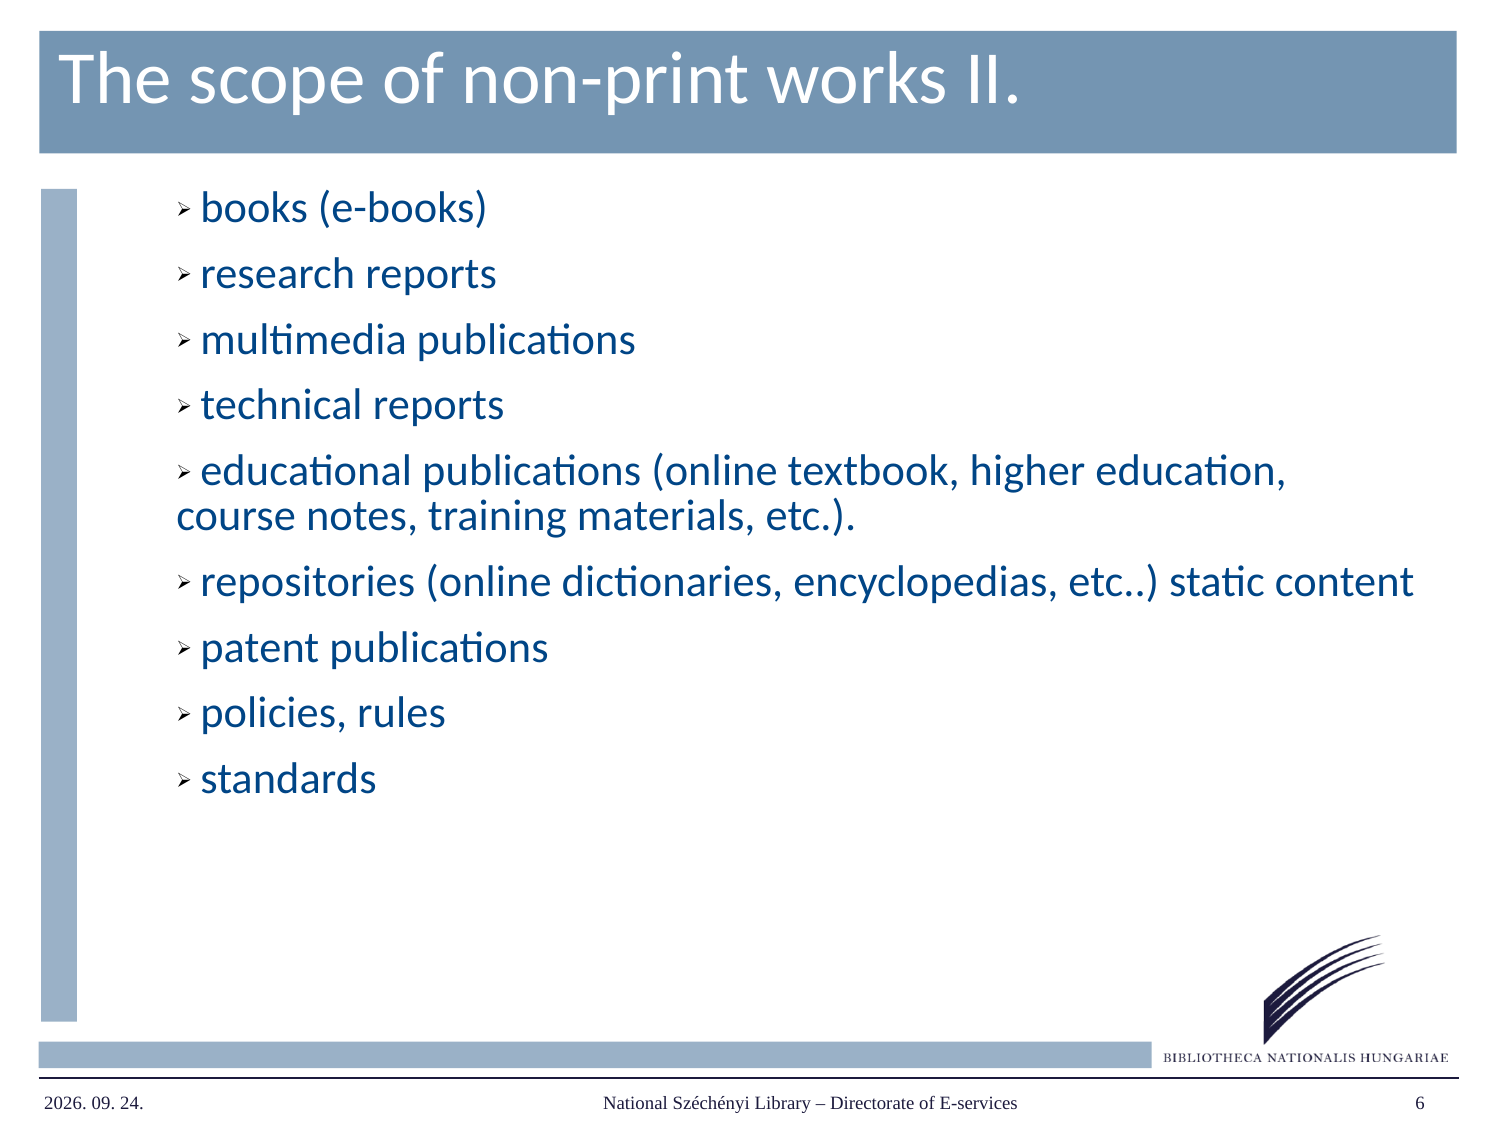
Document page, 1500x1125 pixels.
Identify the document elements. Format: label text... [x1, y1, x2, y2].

picture [1163, 935, 1448, 1062]
list books (e-books) research reports multimedia publications technical reports educational publications (online textbook, higher education, course notes, training materials, etc.). repositories (online dictionaries, encyclopedias, etc..) static content patent publications policies, rules standards [97, 189, 1418, 1016]
title The scope of non-print works II. [59, 23, 1497, 147]
